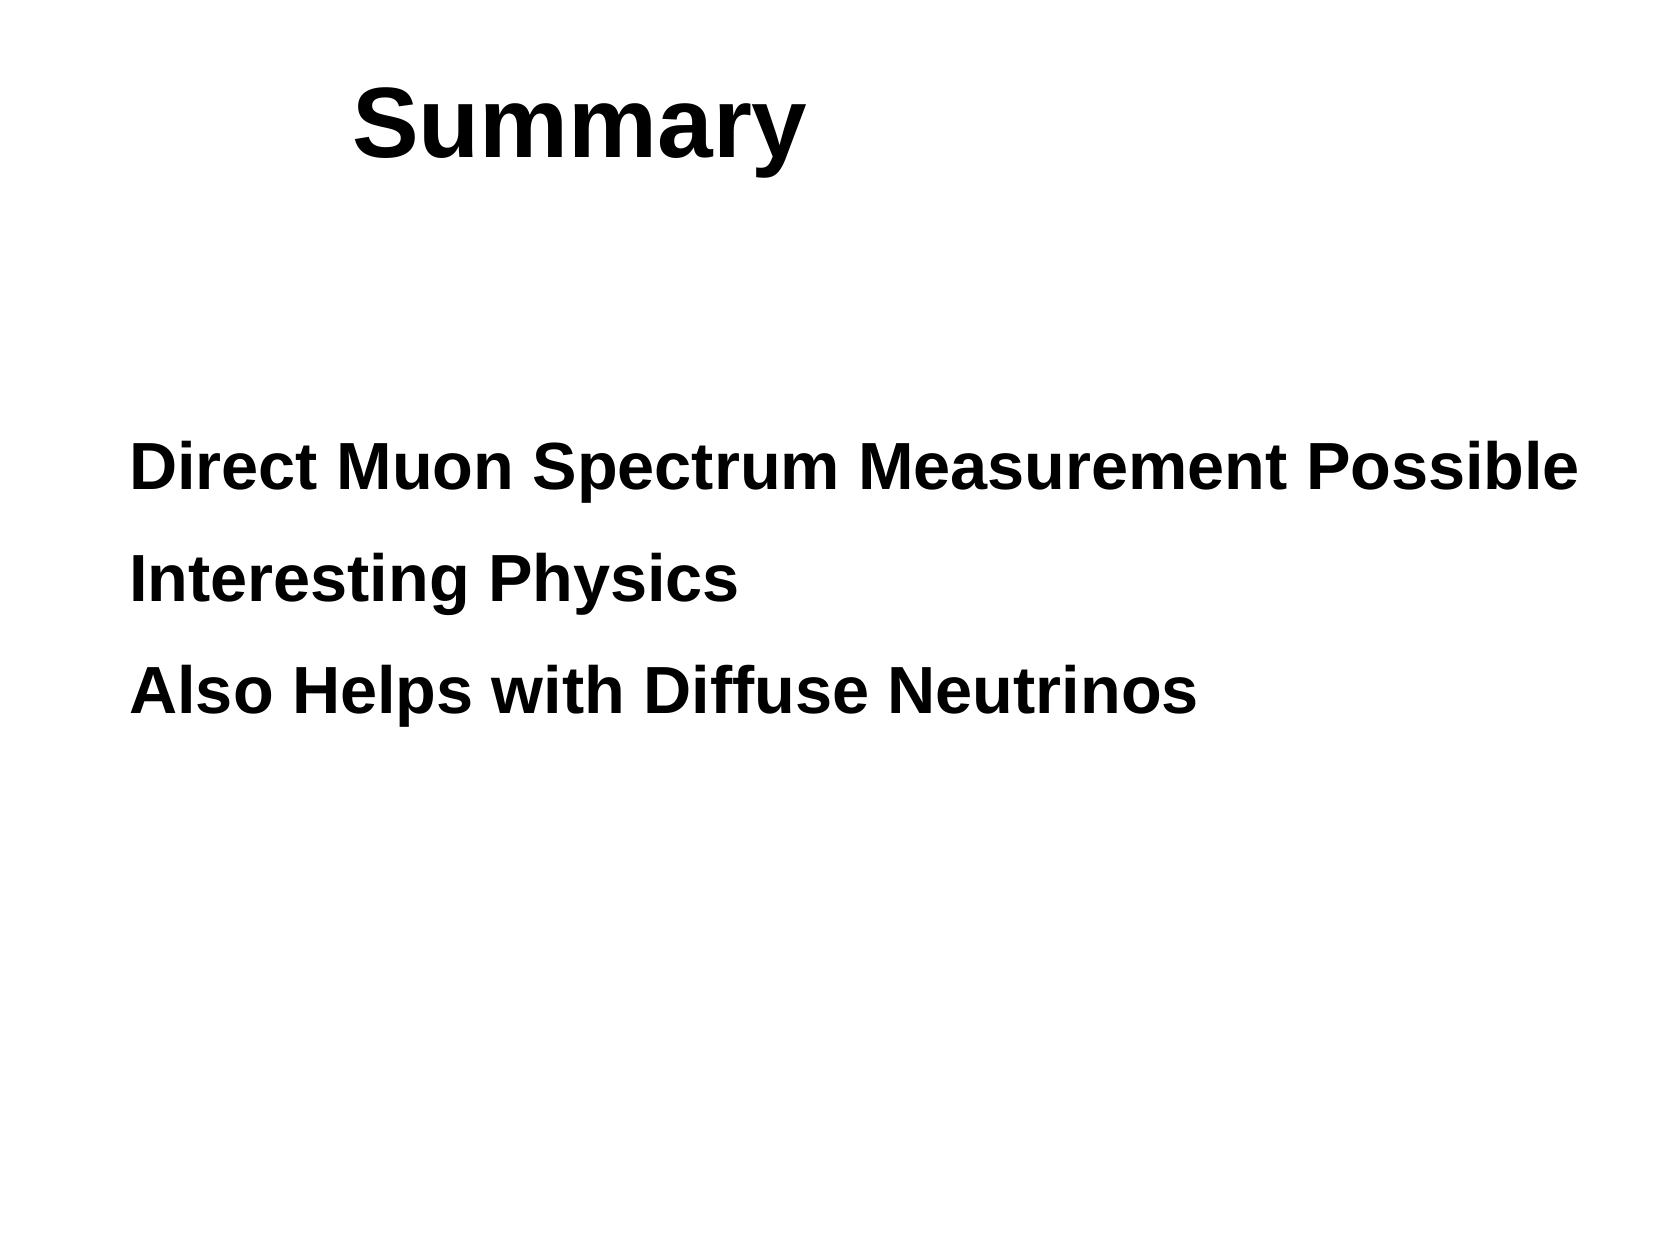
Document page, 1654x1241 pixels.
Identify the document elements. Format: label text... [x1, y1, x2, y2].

text_box Direct Muon Spectrum Measurement Possible Interesting Physics Also Helps with Diffuse Neutrinos [114, 384, 1596, 803]
text_box Summary [337, 59, 826, 226]
